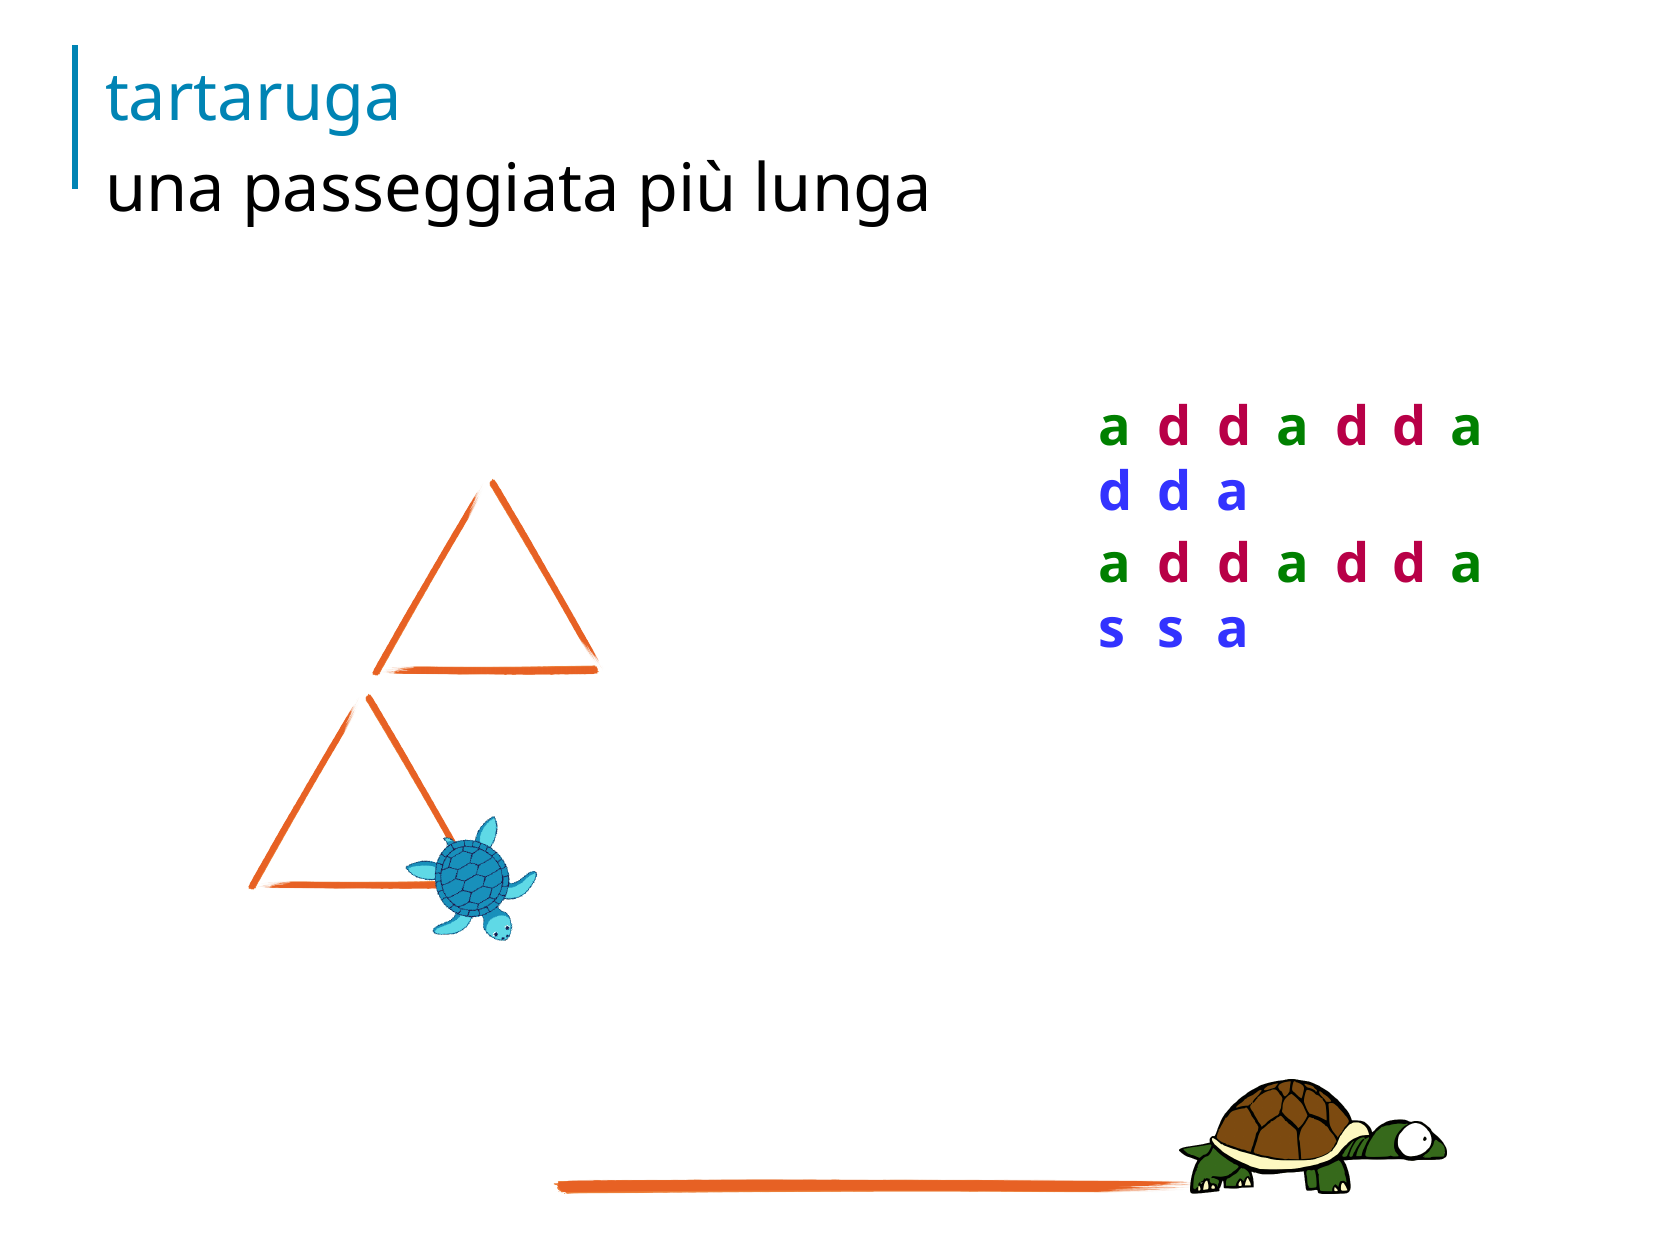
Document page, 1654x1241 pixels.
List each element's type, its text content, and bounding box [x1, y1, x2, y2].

text_box d [1377, 520, 1454, 609]
text_box a [1454, 384, 1512, 473]
text_box a [1083, 520, 1142, 609]
text_box d [1142, 383, 1202, 472]
text_box s [1142, 609, 1201, 674]
text_box a [1083, 383, 1142, 472]
text_box d [1142, 472, 1201, 537]
picture [370, 477, 605, 678]
text_box d [1202, 383, 1261, 472]
text_box d [1202, 537, 1261, 609]
text_box d [1320, 383, 1397, 472]
text_box d [1142, 537, 1202, 609]
text_box a [1454, 520, 1512, 609]
text_box d [1084, 472, 1142, 537]
text_box d [1320, 520, 1377, 609]
text_box a [1201, 609, 1278, 674]
text_box d [1377, 384, 1454, 473]
text_box a [1261, 520, 1320, 609]
picture [553, 1079, 1447, 1194]
text_box a [1261, 383, 1320, 472]
title tartaruga una passeggiata più lunga [105, 49, 1571, 200]
text_box s [1084, 609, 1142, 674]
picture [246, 692, 558, 969]
text_box a [1201, 472, 1278, 537]
